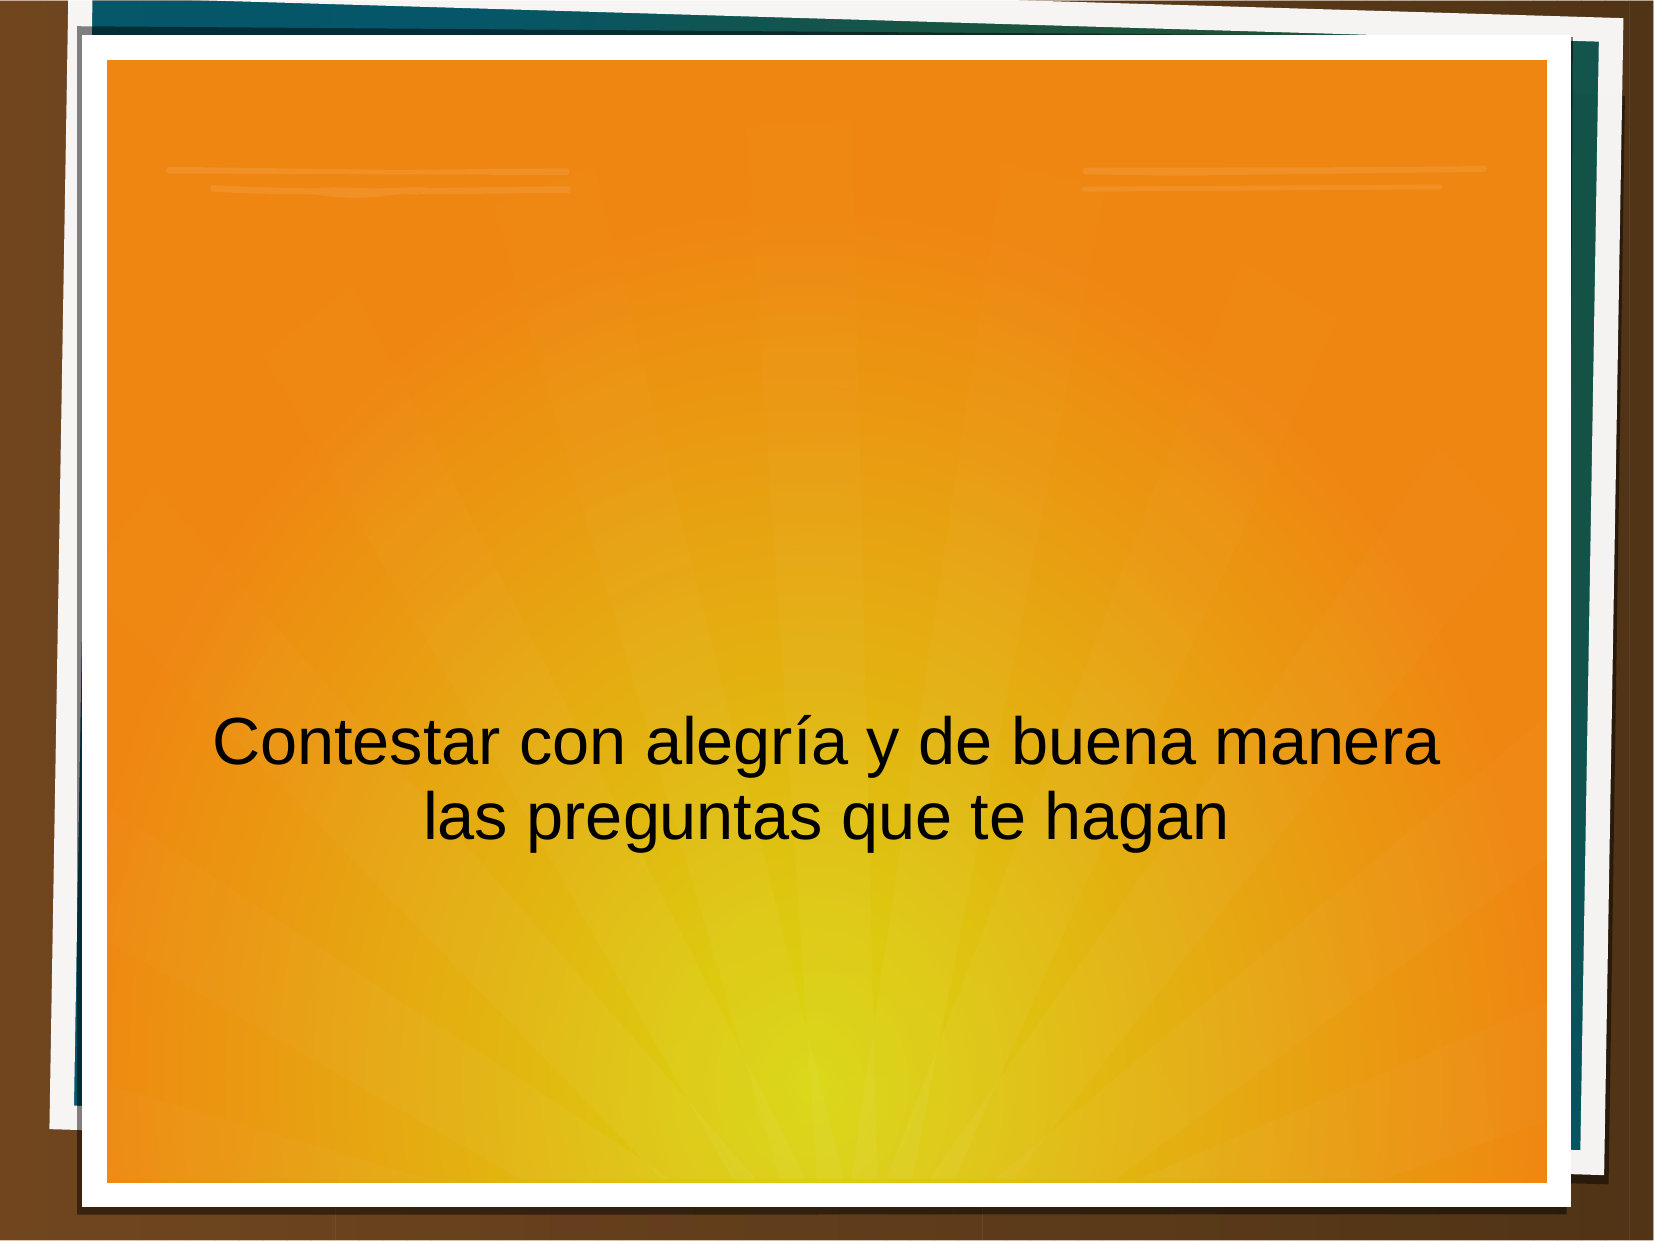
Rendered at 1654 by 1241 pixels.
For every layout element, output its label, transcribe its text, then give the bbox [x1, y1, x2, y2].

subtitle Contestar con alegría y de buena manera las preguntas que te hagan [162, 299, 1492, 1241]
